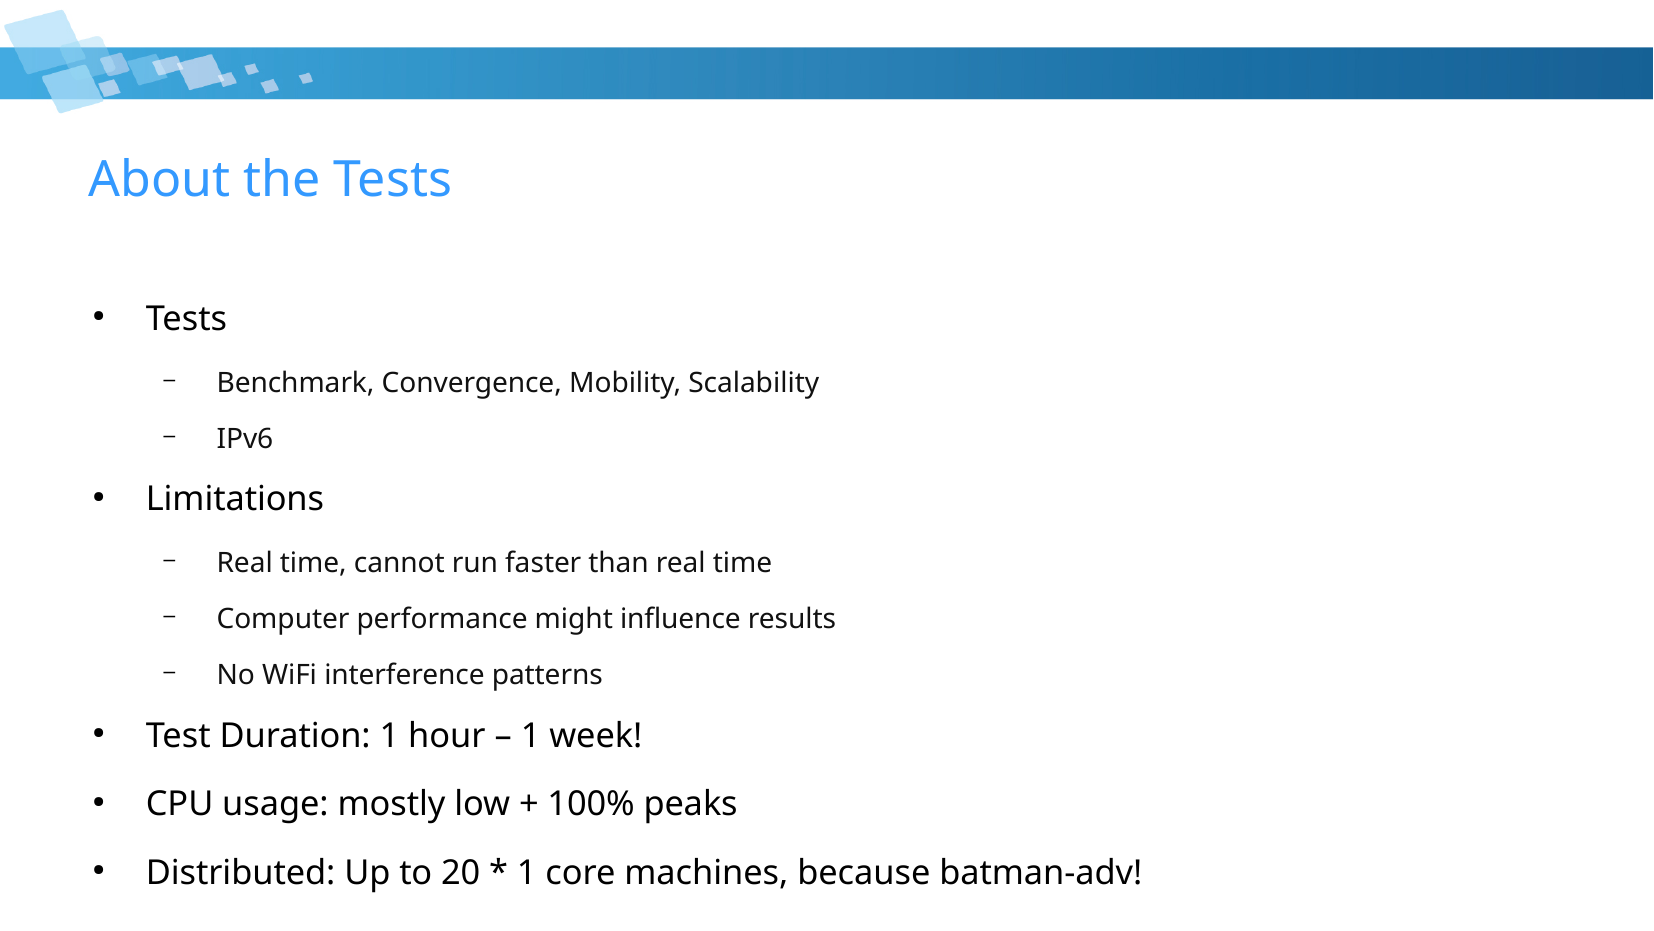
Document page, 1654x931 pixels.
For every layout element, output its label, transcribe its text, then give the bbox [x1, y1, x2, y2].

list Tests Benchmark, Convergence, Mobility, Scalability IPv6 Limitations Real time, cannot run faster than real time Computer performance might influence results No WiFi interference patterns Test Duration: 1 hour – 1 week! CPU usage: mostly low + 100% peaks Distributed: Up to 20 * 1 core machines, because batman-adv! [75, 225, 1564, 845]
picture [0, 0, 1653, 929]
title About the Tests [88, 99, 1577, 255]
